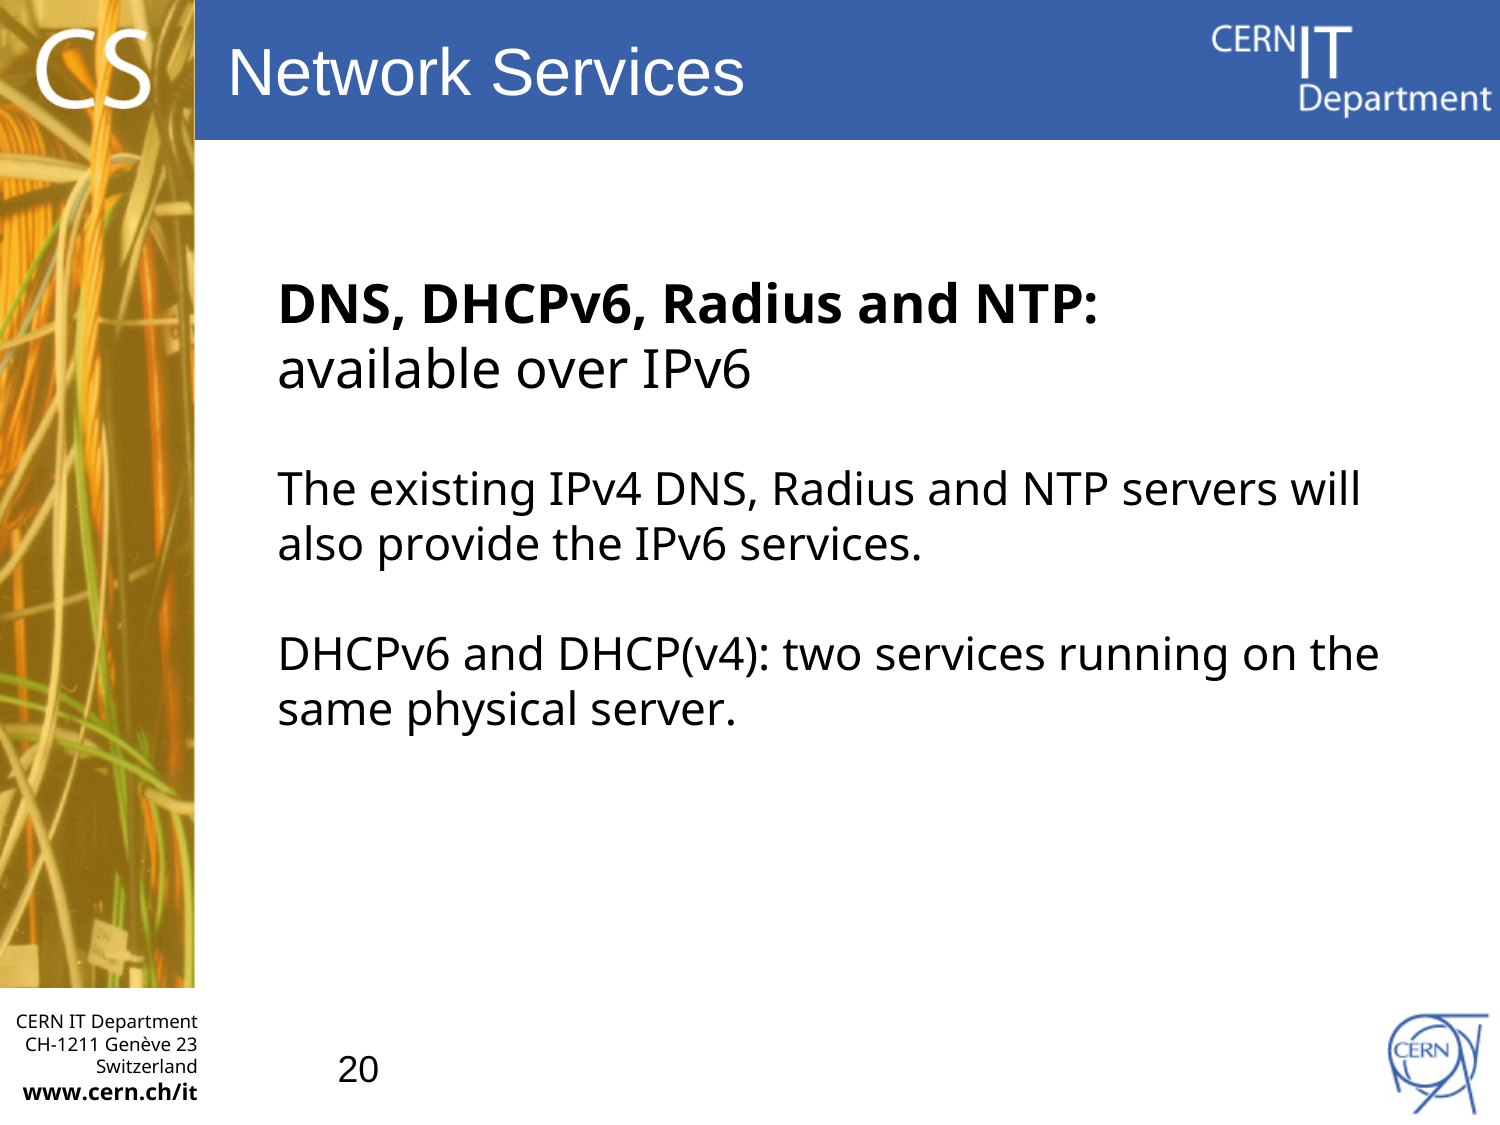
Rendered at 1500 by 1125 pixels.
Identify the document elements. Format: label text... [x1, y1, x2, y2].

picture [1126, 0, 1500, 140]
picture [0, 0, 212, 988]
picture [1387, 1012, 1490, 1115]
text_box DNS, DHCPv6, Radius and NTP: available over IPv6 The existing IPv4 DNS, Radius and NTP servers will also provide the IPv6 services. DHCPv6 and DHCP(v4): two services running on the same physical server. [262, 262, 1426, 1013]
title Network Services [212, 0, 1126, 157]
